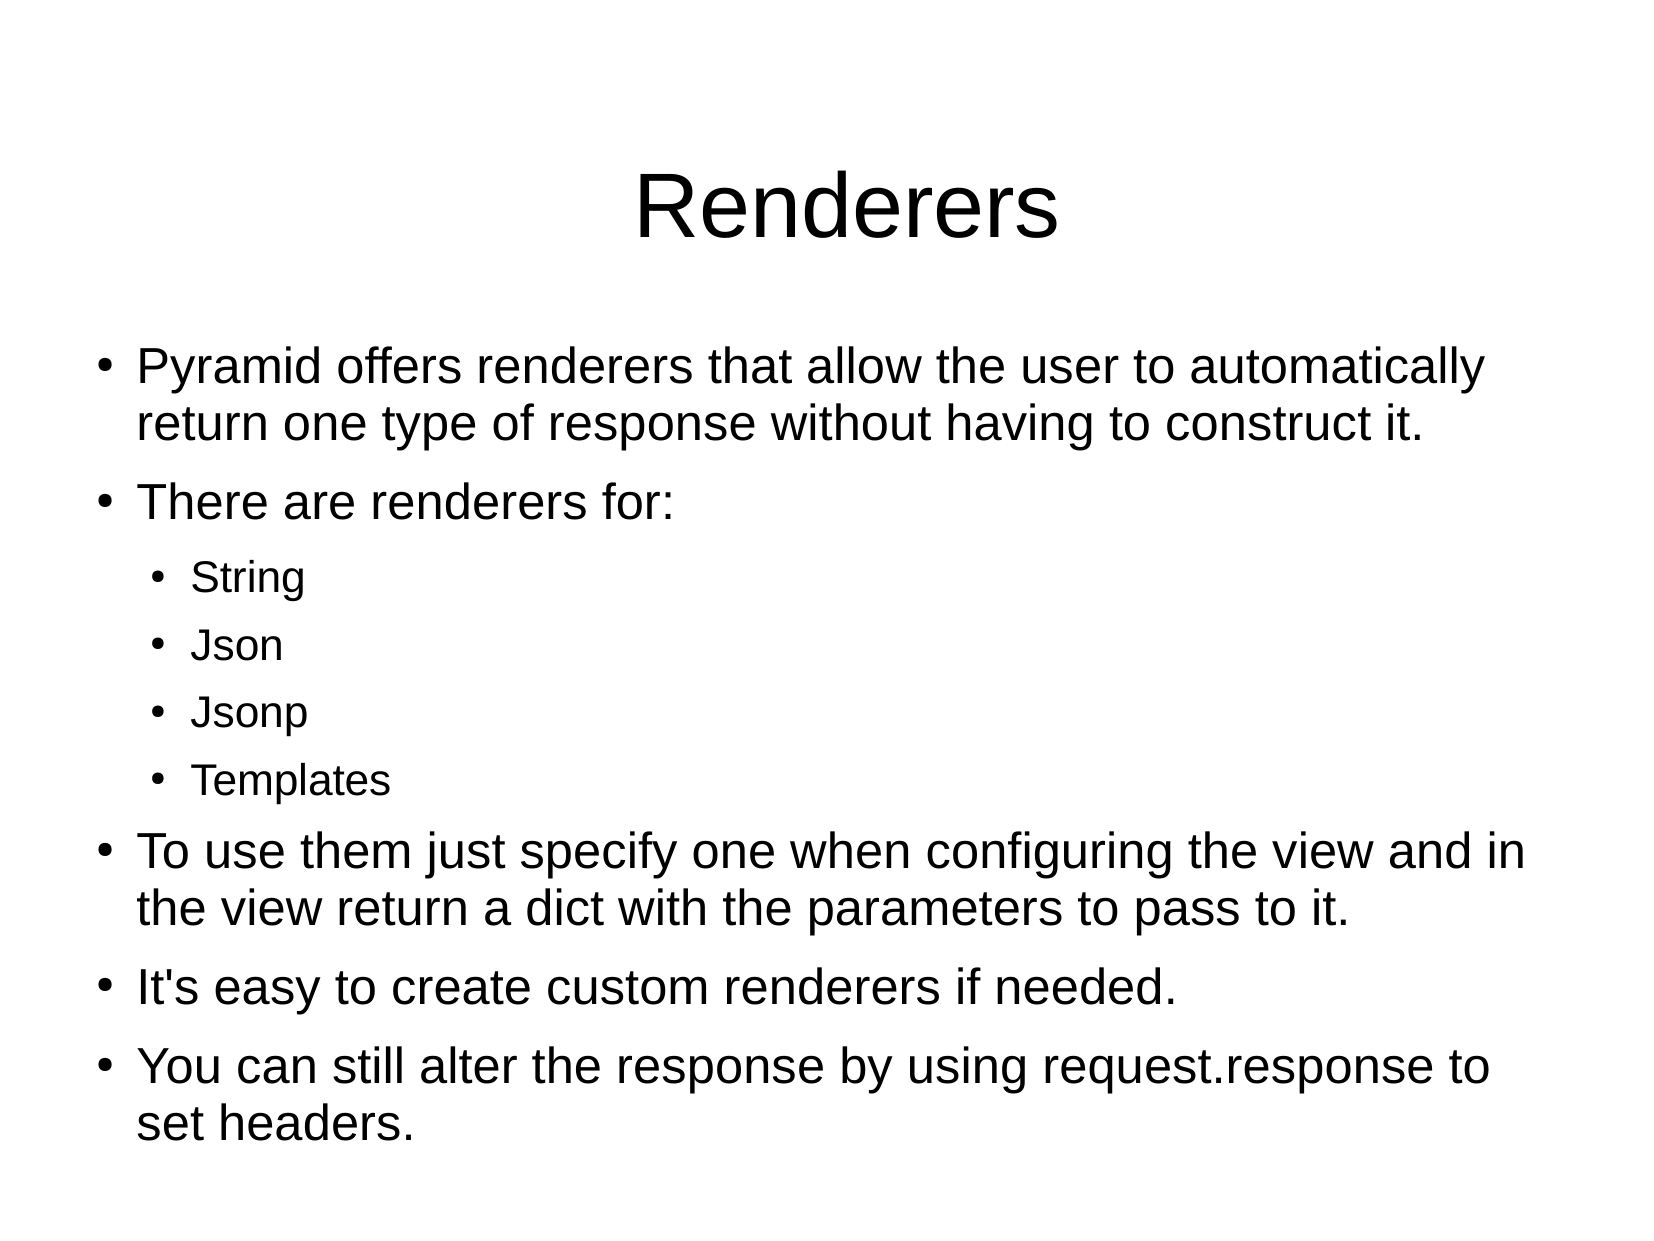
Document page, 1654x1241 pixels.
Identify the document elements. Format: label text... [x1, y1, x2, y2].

list Pyramid offers renderers that allow the user to automatically return one type of response without having to construct it. There are renderers for: String Json Jsonp Templates To use them just specify one when configuring the view and in the view return a dict with the parameters to pass to it. It's easy to create custom renderers if needed. You can still alter the response by using request.response to set headers. [82, 337, 1571, 1157]
title Renderers [82, 112, 1612, 301]
